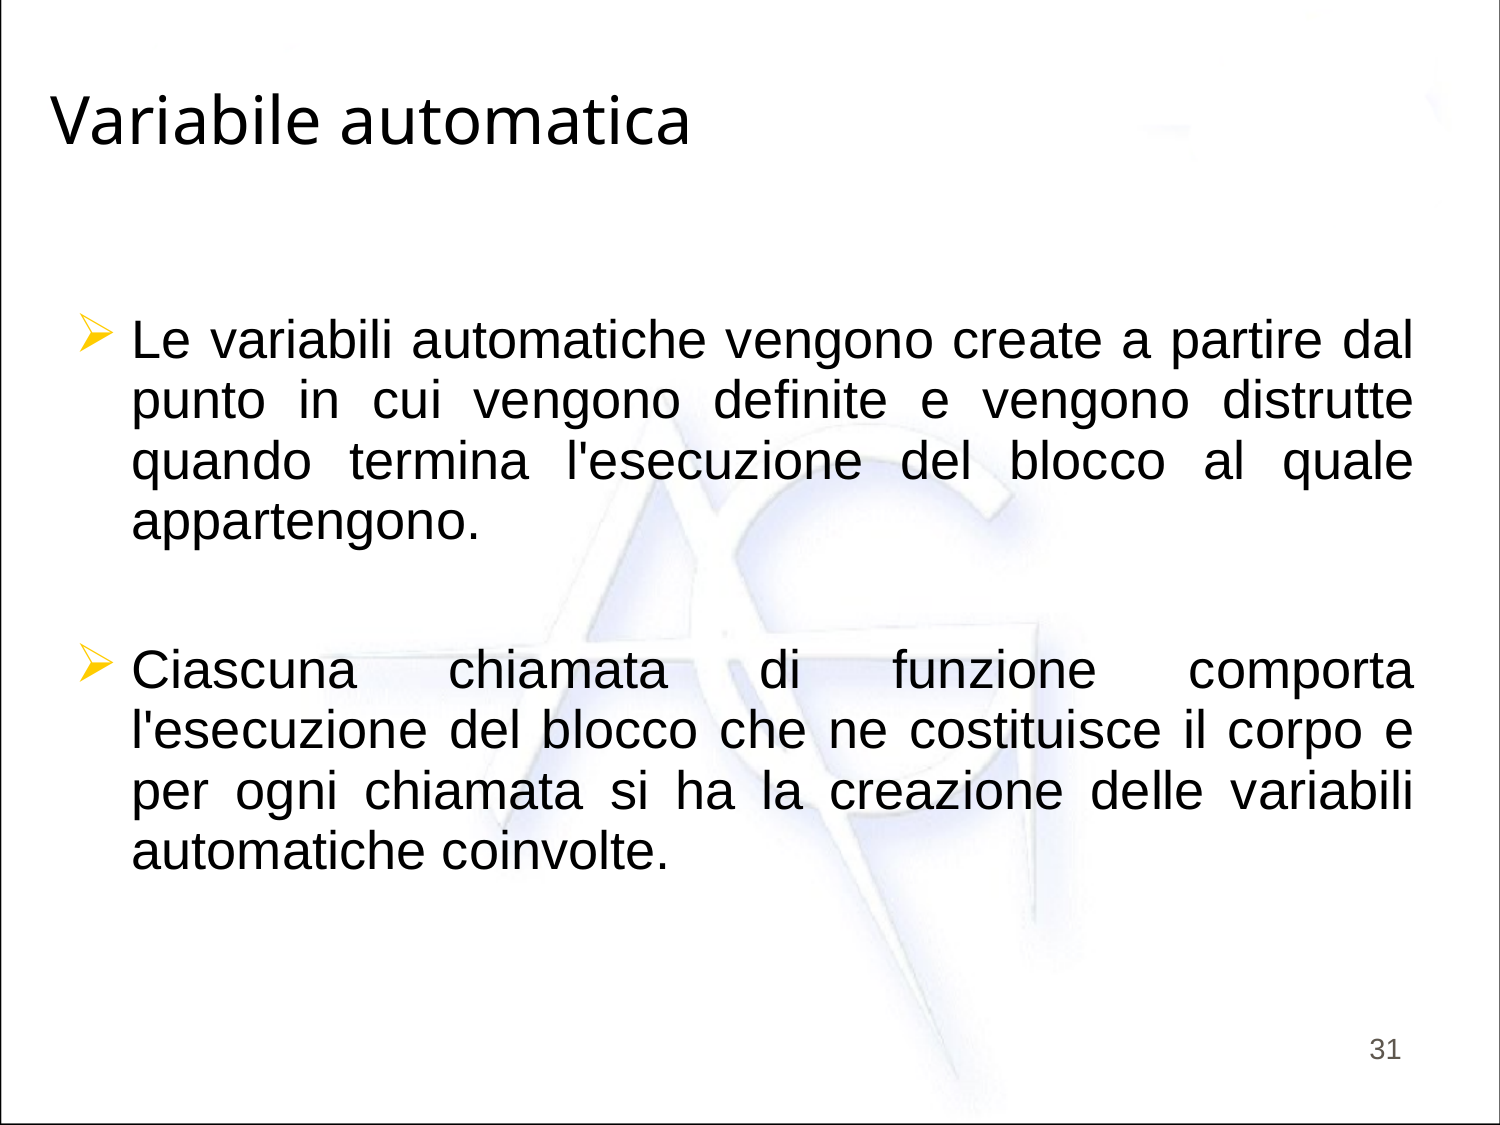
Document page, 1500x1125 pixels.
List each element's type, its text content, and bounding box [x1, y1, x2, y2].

list Le variabili automatiche vengono create a partire dal punto in cui vengono definite e vengono distrutte quando termina l'esecuzione del blocco al quale appartengono. Ciascuna chiamata di funzione comporta l'esecuzione del blocco che ne costituisce il corpo e per ogni chiamata si ha la creazione delle variabili automatiche coinvolte. [74, 309, 1417, 1038]
picture [0, 0, 1500, 1125]
title Variabile automatica [49, 7, 1438, 231]
